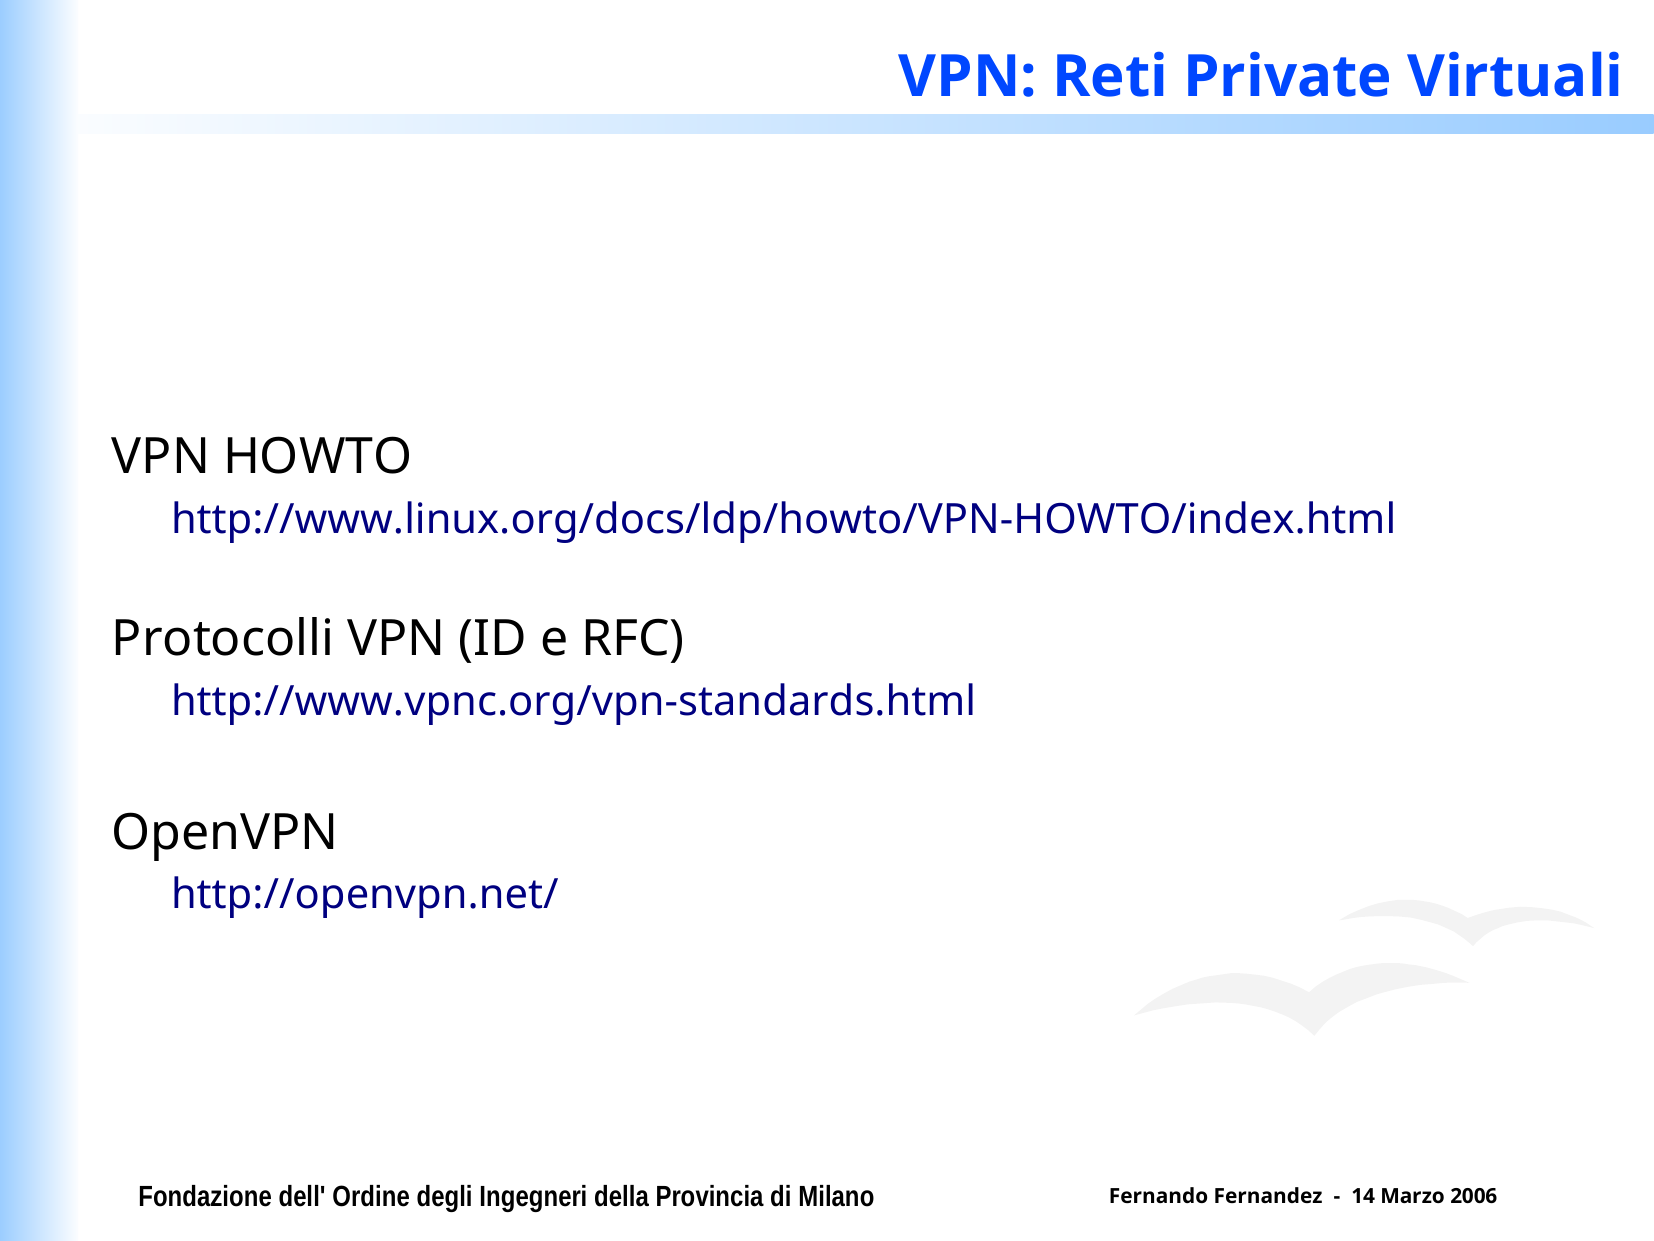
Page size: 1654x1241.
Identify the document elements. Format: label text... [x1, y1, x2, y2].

title VPN: Reti Private Virtuali [85, 0, 1654, 148]
list VPN HOWTO http://www.linux.org/docs/ldp/howto/VPN-HOWTO/index.html Protocolli VPN (ID e RFC) http://www.vpnc.org/vpn-standards.html OpenVPN http://openvpn.net/ [111, 165, 1654, 1241]
